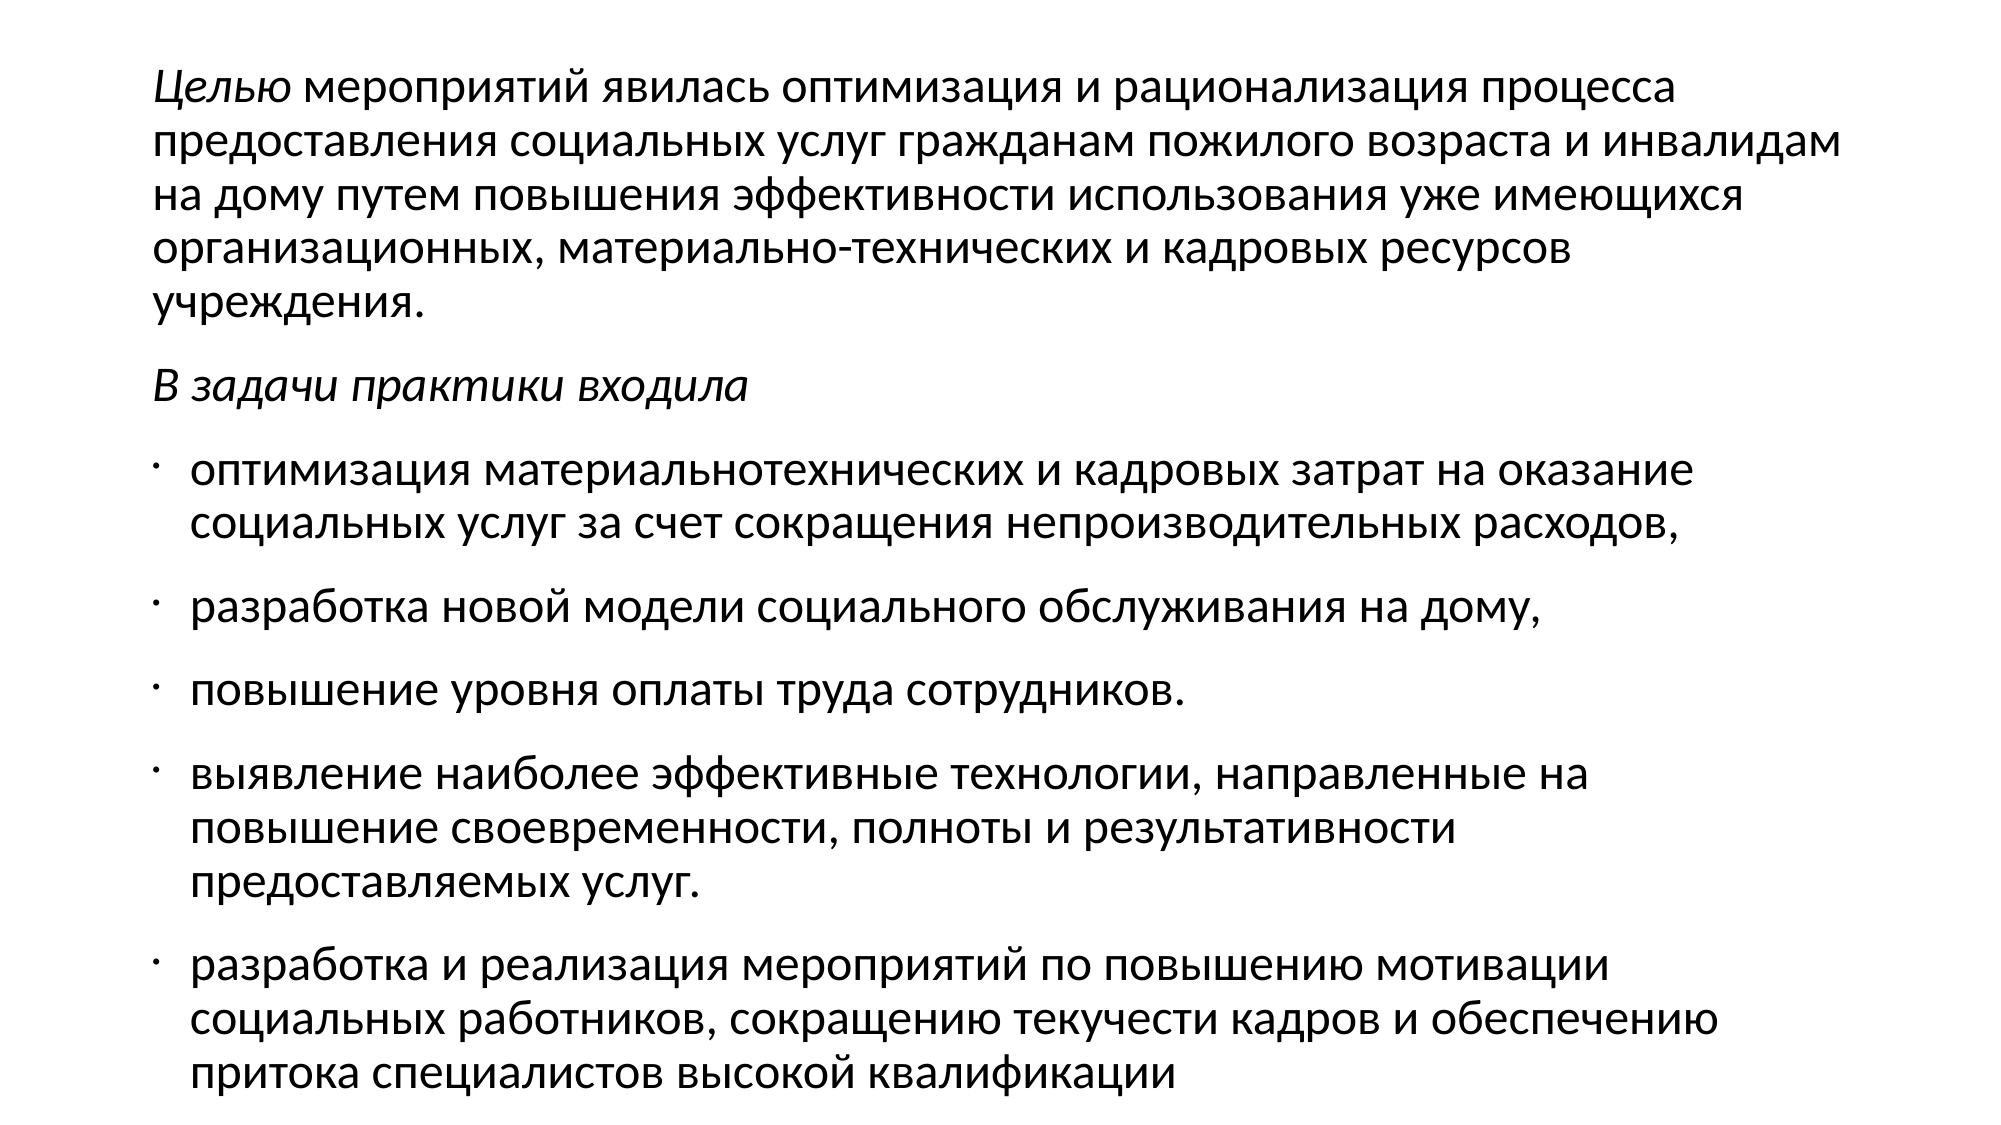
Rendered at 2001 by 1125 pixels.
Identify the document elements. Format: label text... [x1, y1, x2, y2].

list Целью мероприятий явилась оптимизация и рационализация процесса предоставления социальных услуг гражданам пожилого возраста и инвалидам на дому путем повышения эффективности использования уже имеющихся организационных, материально-технических и кадровых ресурсов учреждения. В задачи практики входила оптимизация материальнотехнических и кадровых затрат на оказание социальных услуг за счет сокращения непроизводительных расходов, разработка новой модели социального обслуживания на дому, повышение уровня оплаты труда сотрудников. выявление наиболее эффективные технологии, направленные на повышение своевременности, полноты и результативности предоставляемых услуг. разработка и реализация мероприятий по повышению мотивации социальных работников, сокращению текучести кадров и обеспечению притока специалистов высокой квалификации [137, 51, 1863, 766]
